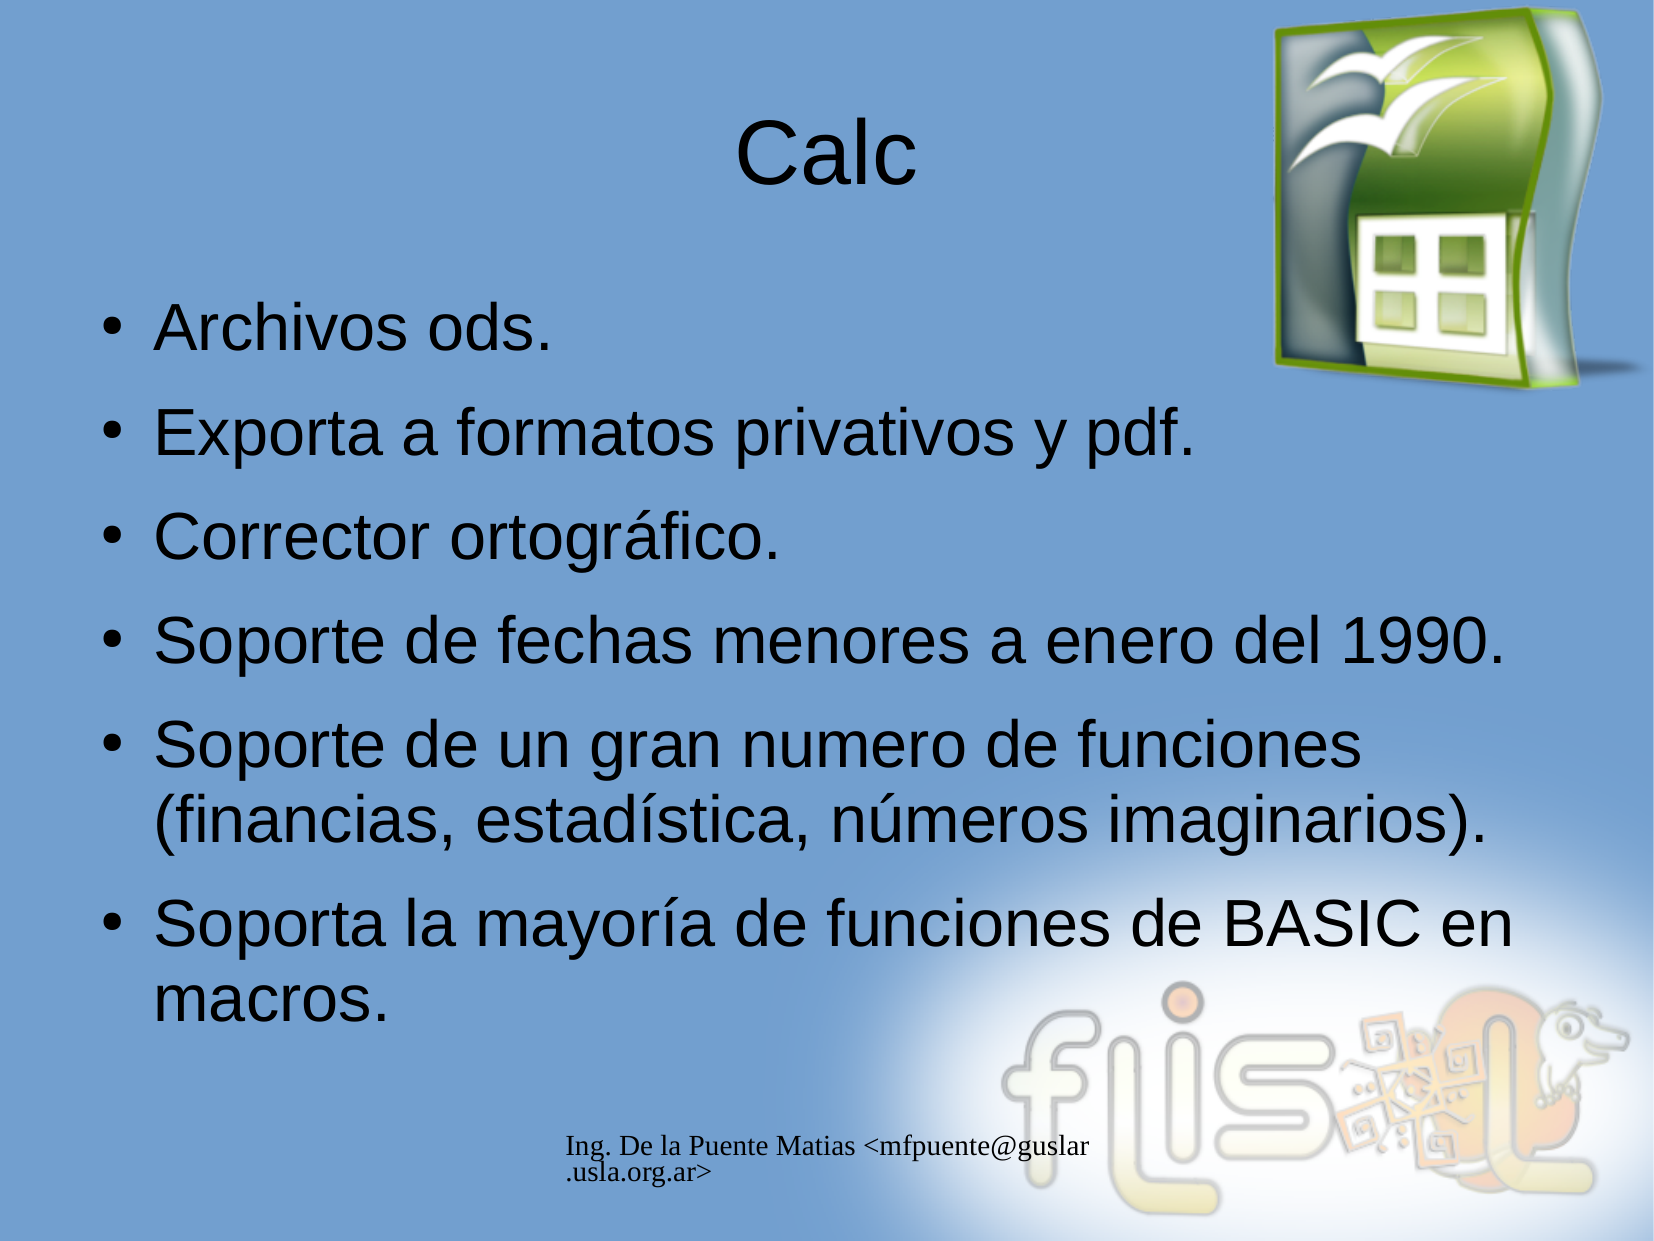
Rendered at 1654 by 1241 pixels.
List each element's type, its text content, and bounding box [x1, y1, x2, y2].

list Archivos ods. Exporta a formatos privativos y pdf. Corrector ortográfico. Soporte de fechas menores a enero del 1990. Soporte de un gran numero de funciones (financias, estadística, números imaginarios). Soporta la mayoría de funciones de BASIC en macros. [82, 290, 1571, 1094]
title Calc [82, 56, 1255, 250]
picture [0, 0, 1654, 1241]
